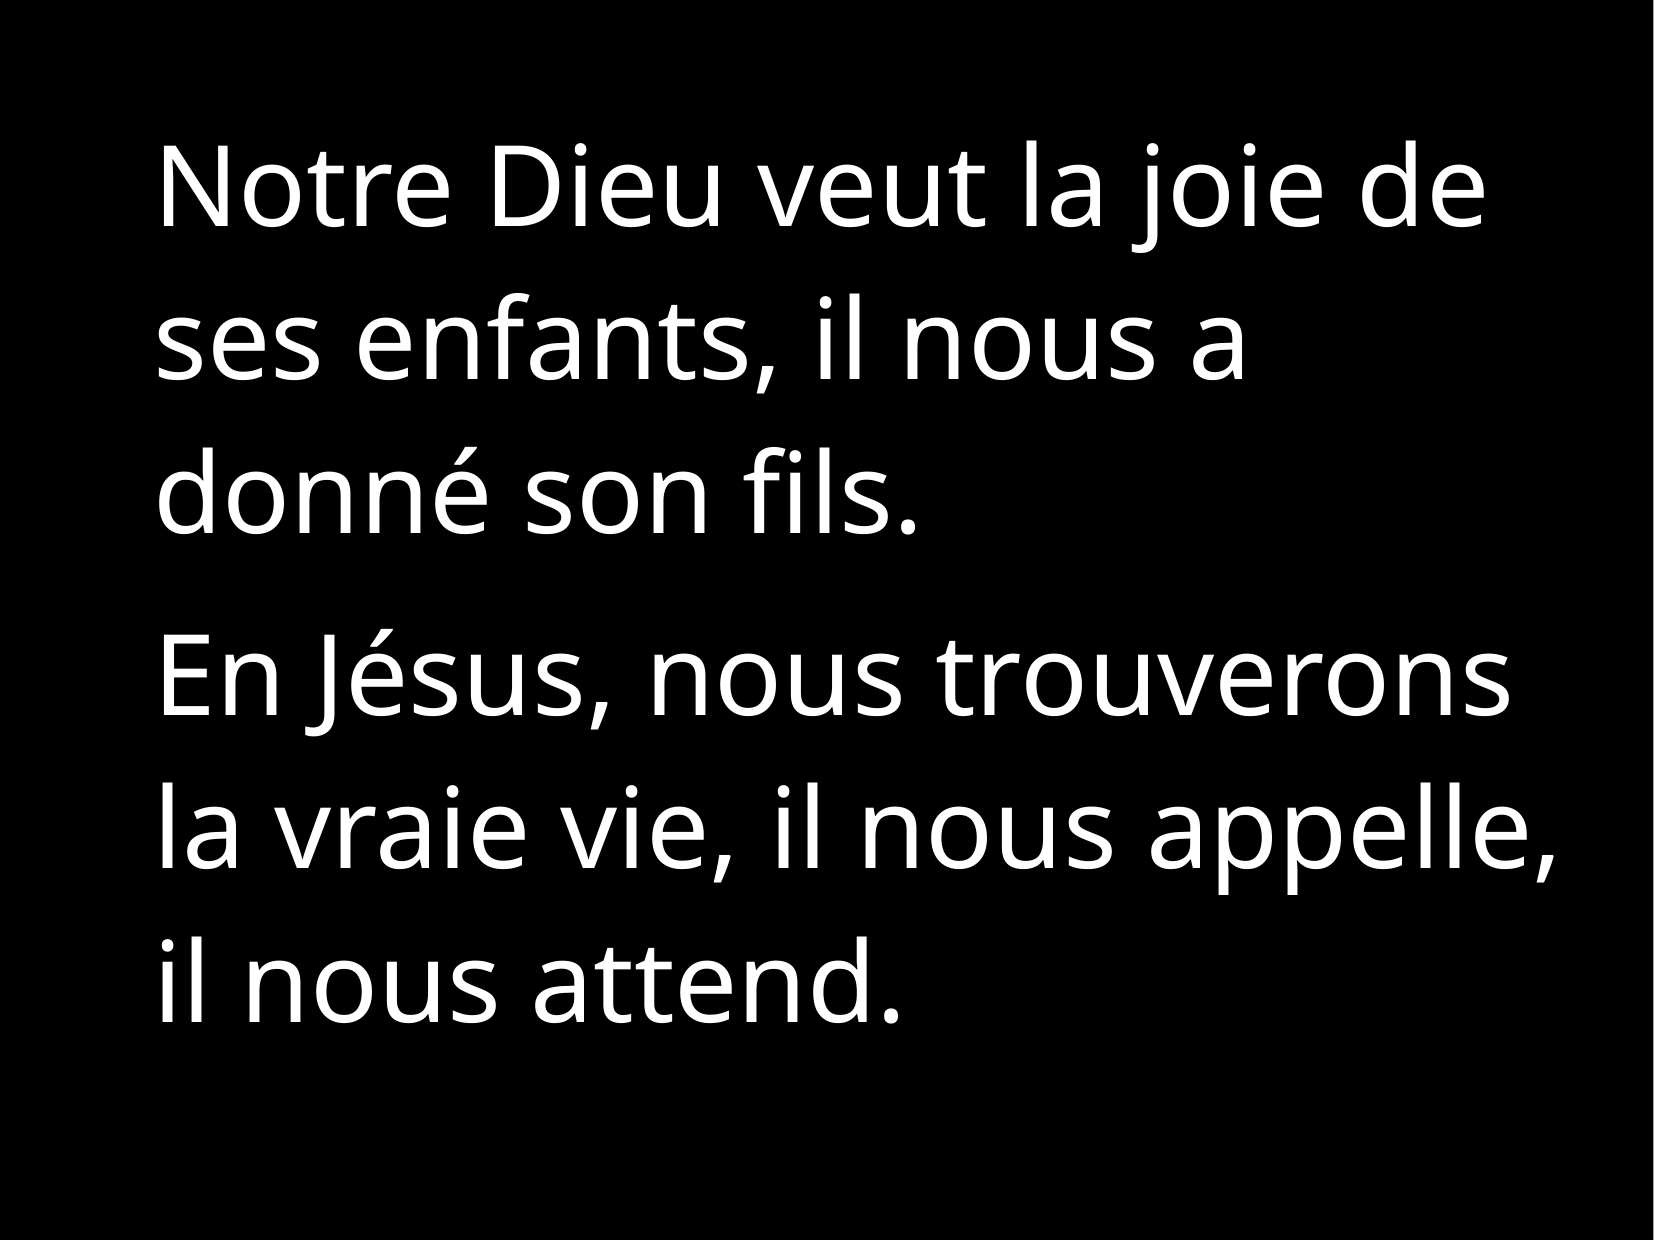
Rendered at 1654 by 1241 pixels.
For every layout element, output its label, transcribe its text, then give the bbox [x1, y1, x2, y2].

list Notre Dieu veut la joie de ses enfants, il nous a donné son fils. En Jésus, nous trouverons la vraie vie, il nous appelle, il nous attend. [82, 106, 1571, 1087]
